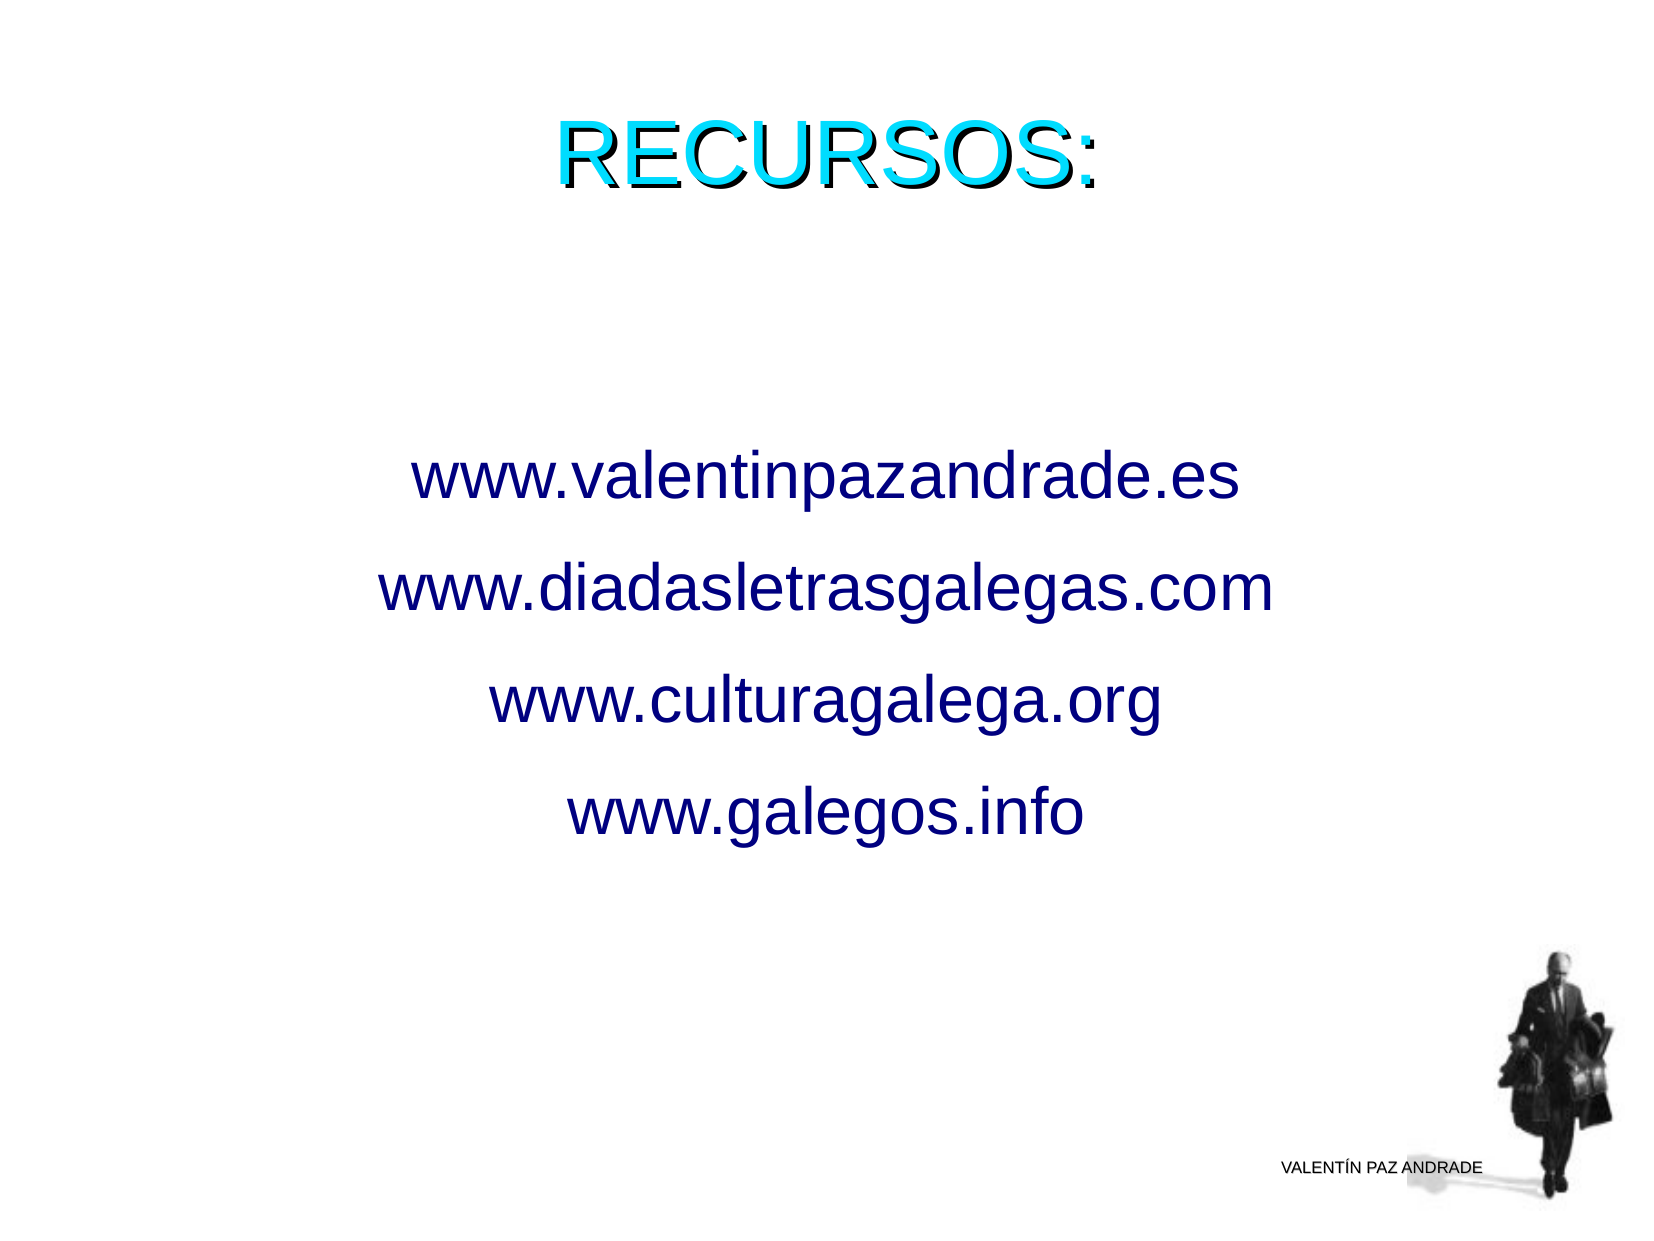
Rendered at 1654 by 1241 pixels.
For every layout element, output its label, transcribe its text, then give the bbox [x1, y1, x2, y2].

picture [1240, 944, 1625, 1216]
title RECURSOS: [82, 56, 1571, 250]
text_box VALENTÍN PAZ ANDRADE [1229, 1155, 1536, 1182]
subtitle www.valentinpazandrade.es www.diadasletrasgalegas.com www.culturagalega.org www.galegos.info [82, 297, 1571, 1102]
